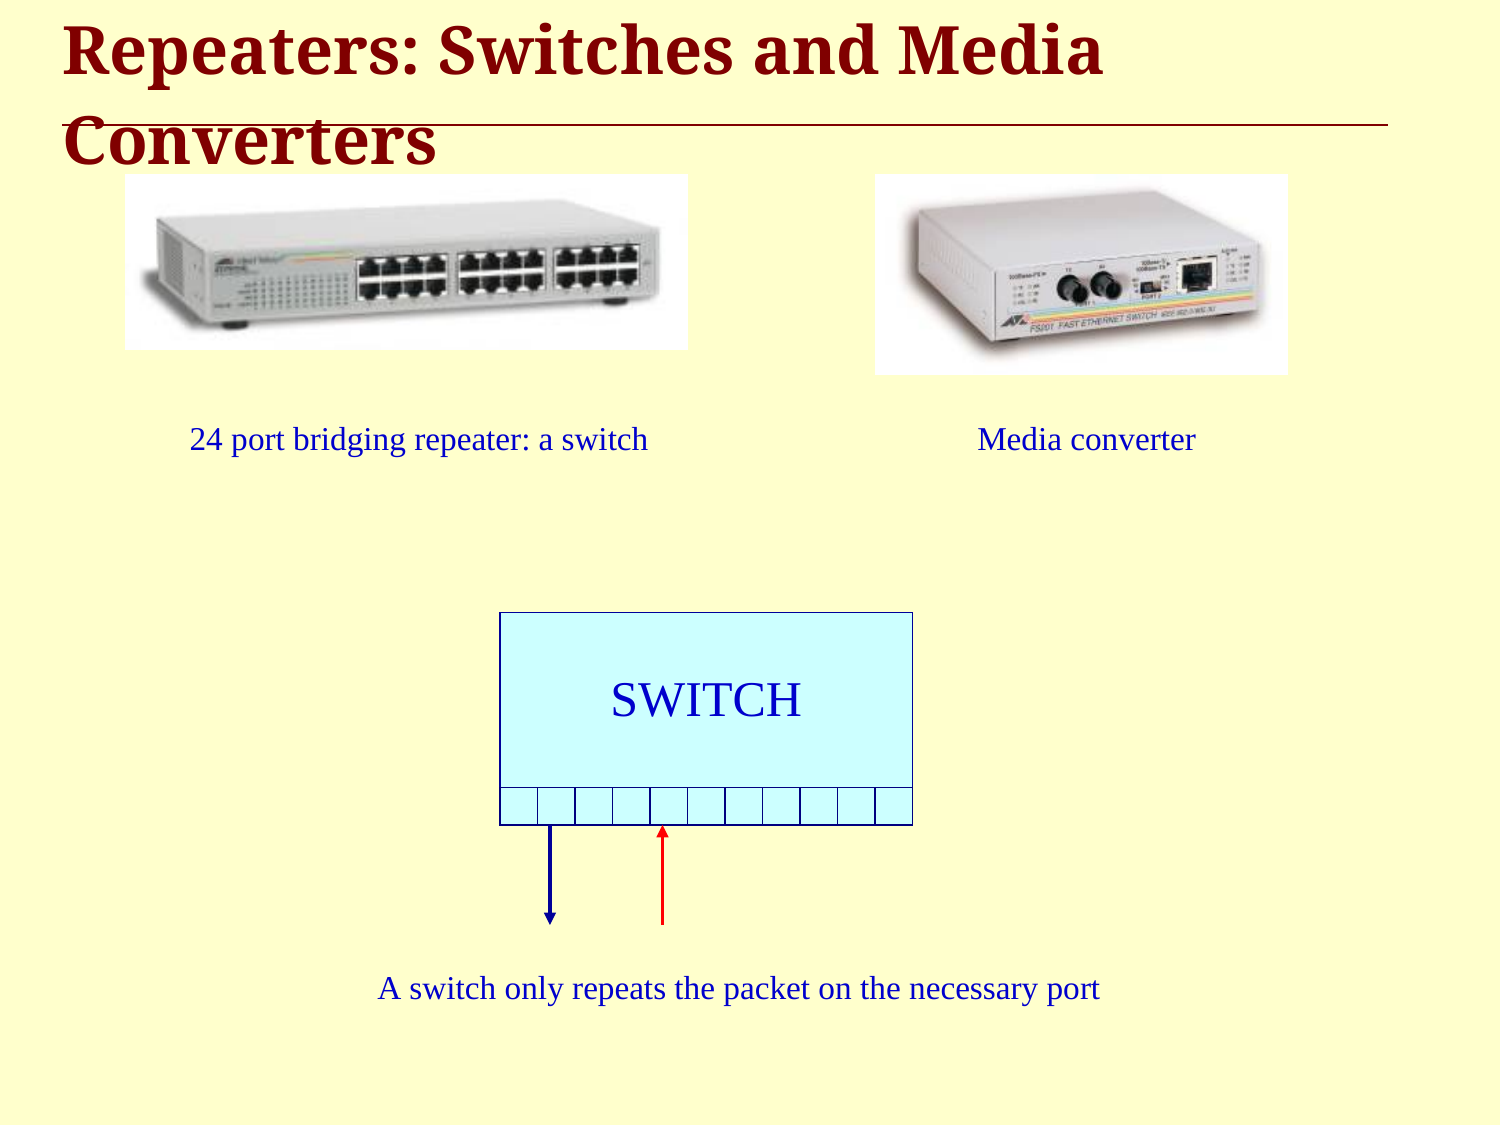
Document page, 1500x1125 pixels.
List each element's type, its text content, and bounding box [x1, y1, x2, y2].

text_box SWITCH [499, 612, 913, 787]
picture [875, 174, 1288, 375]
picture [125, 174, 688, 350]
text_box A switch only repeats the packet on the necessary port [362, 962, 1117, 1015]
text_box 24 port bridging repeater: a switch [174, 412, 665, 465]
text_box Media converter [962, 412, 1212, 465]
text_box [499, 787, 913, 825]
